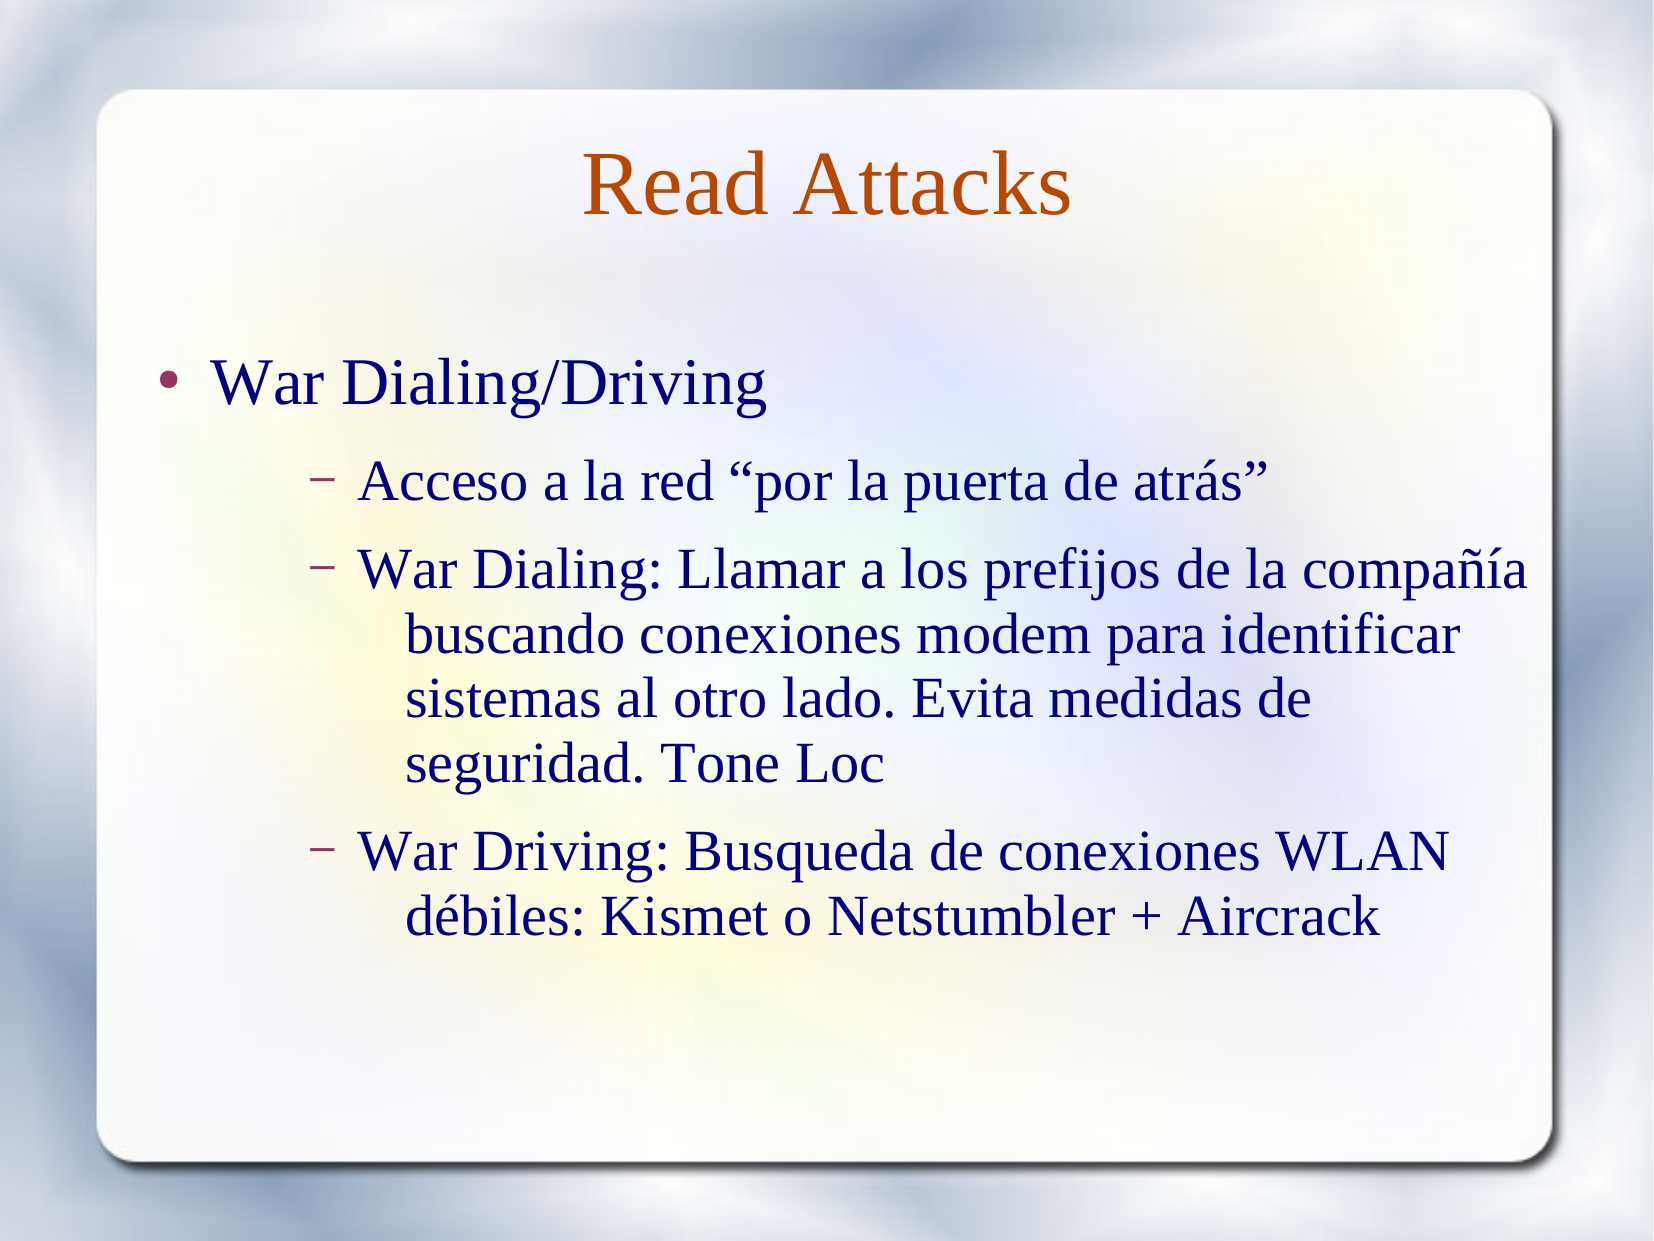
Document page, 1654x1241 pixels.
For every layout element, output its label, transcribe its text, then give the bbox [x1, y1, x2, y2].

title Read Attacks [121, 132, 1534, 235]
list War Dialing/Driving Acceso a la red “por la puerta de atrás” War Dialing: Llamar a los prefijos de la compañía buscando conexiones modem para identificar sistemas al otro lado. Evita medidas de seguridad. Tone Loc War Driving: Busqueda de conexiones WLAN débiles: Kismet o Netstumbler + Aircrack [121, 344, 1534, 1213]
picture [0, 0, 1654, 1241]
